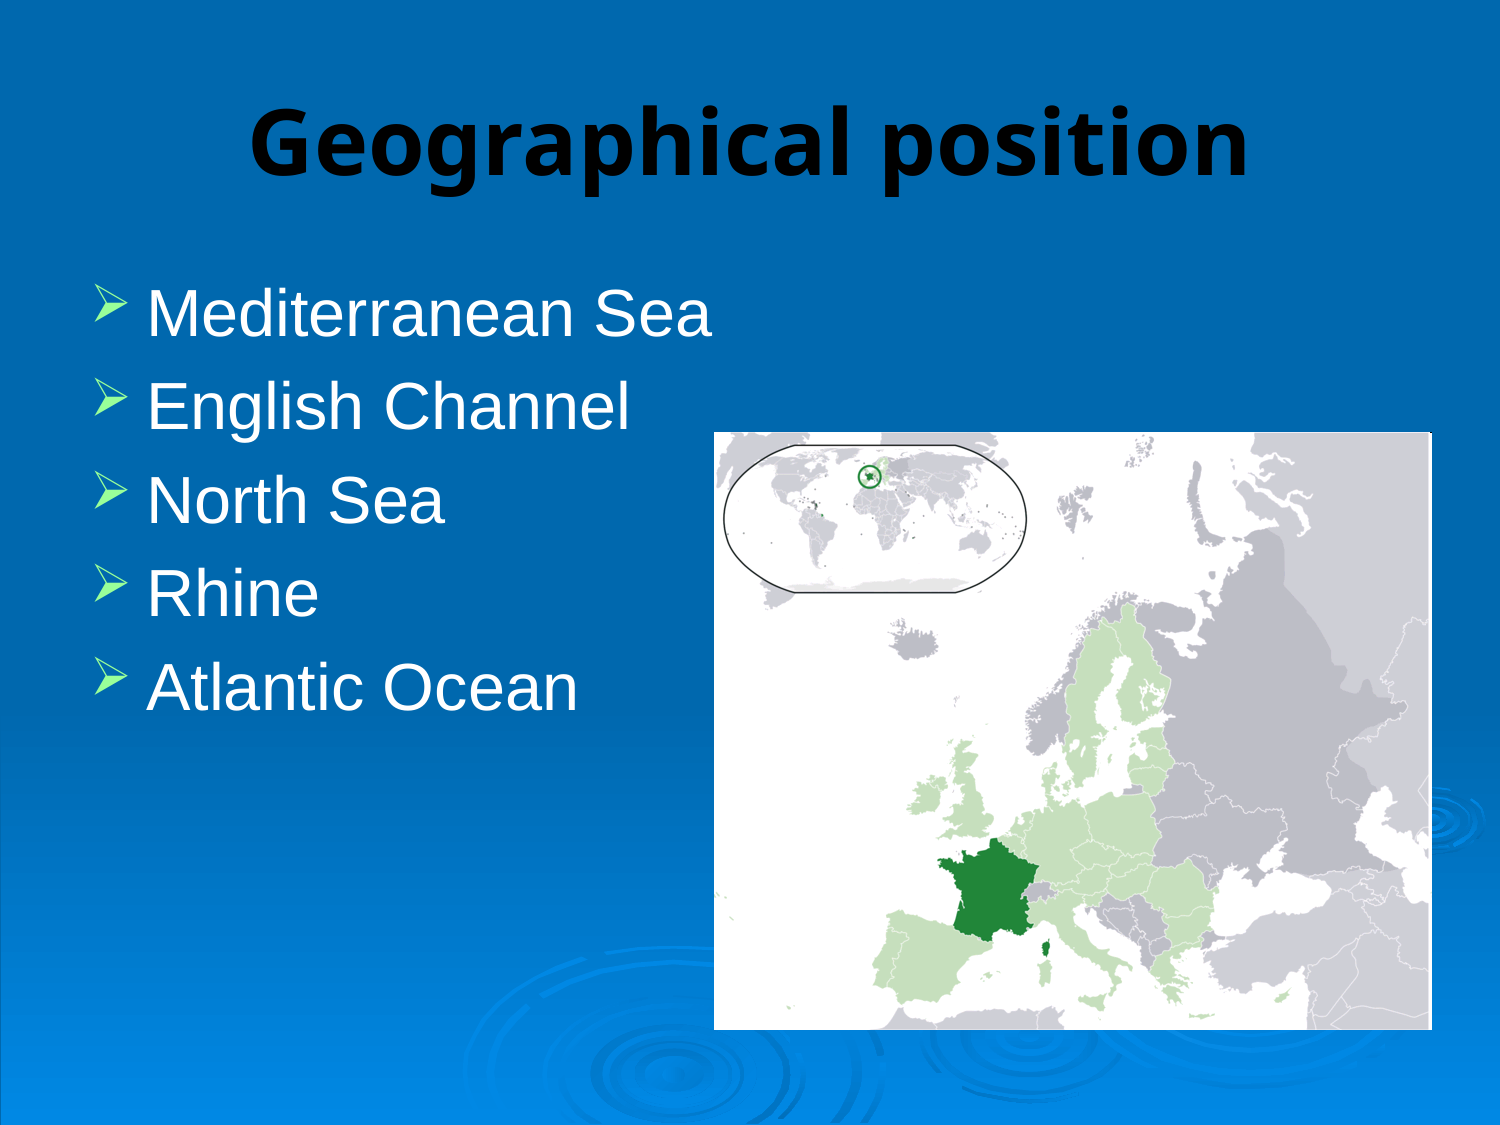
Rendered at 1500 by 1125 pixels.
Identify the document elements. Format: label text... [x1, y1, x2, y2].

list Mediterranean Sea English Channel North Sea Rhine Atlantic Ocean [75, 262, 1425, 1005]
picture [714, 432, 1432, 1030]
title Geographical position [75, 45, 1425, 233]
